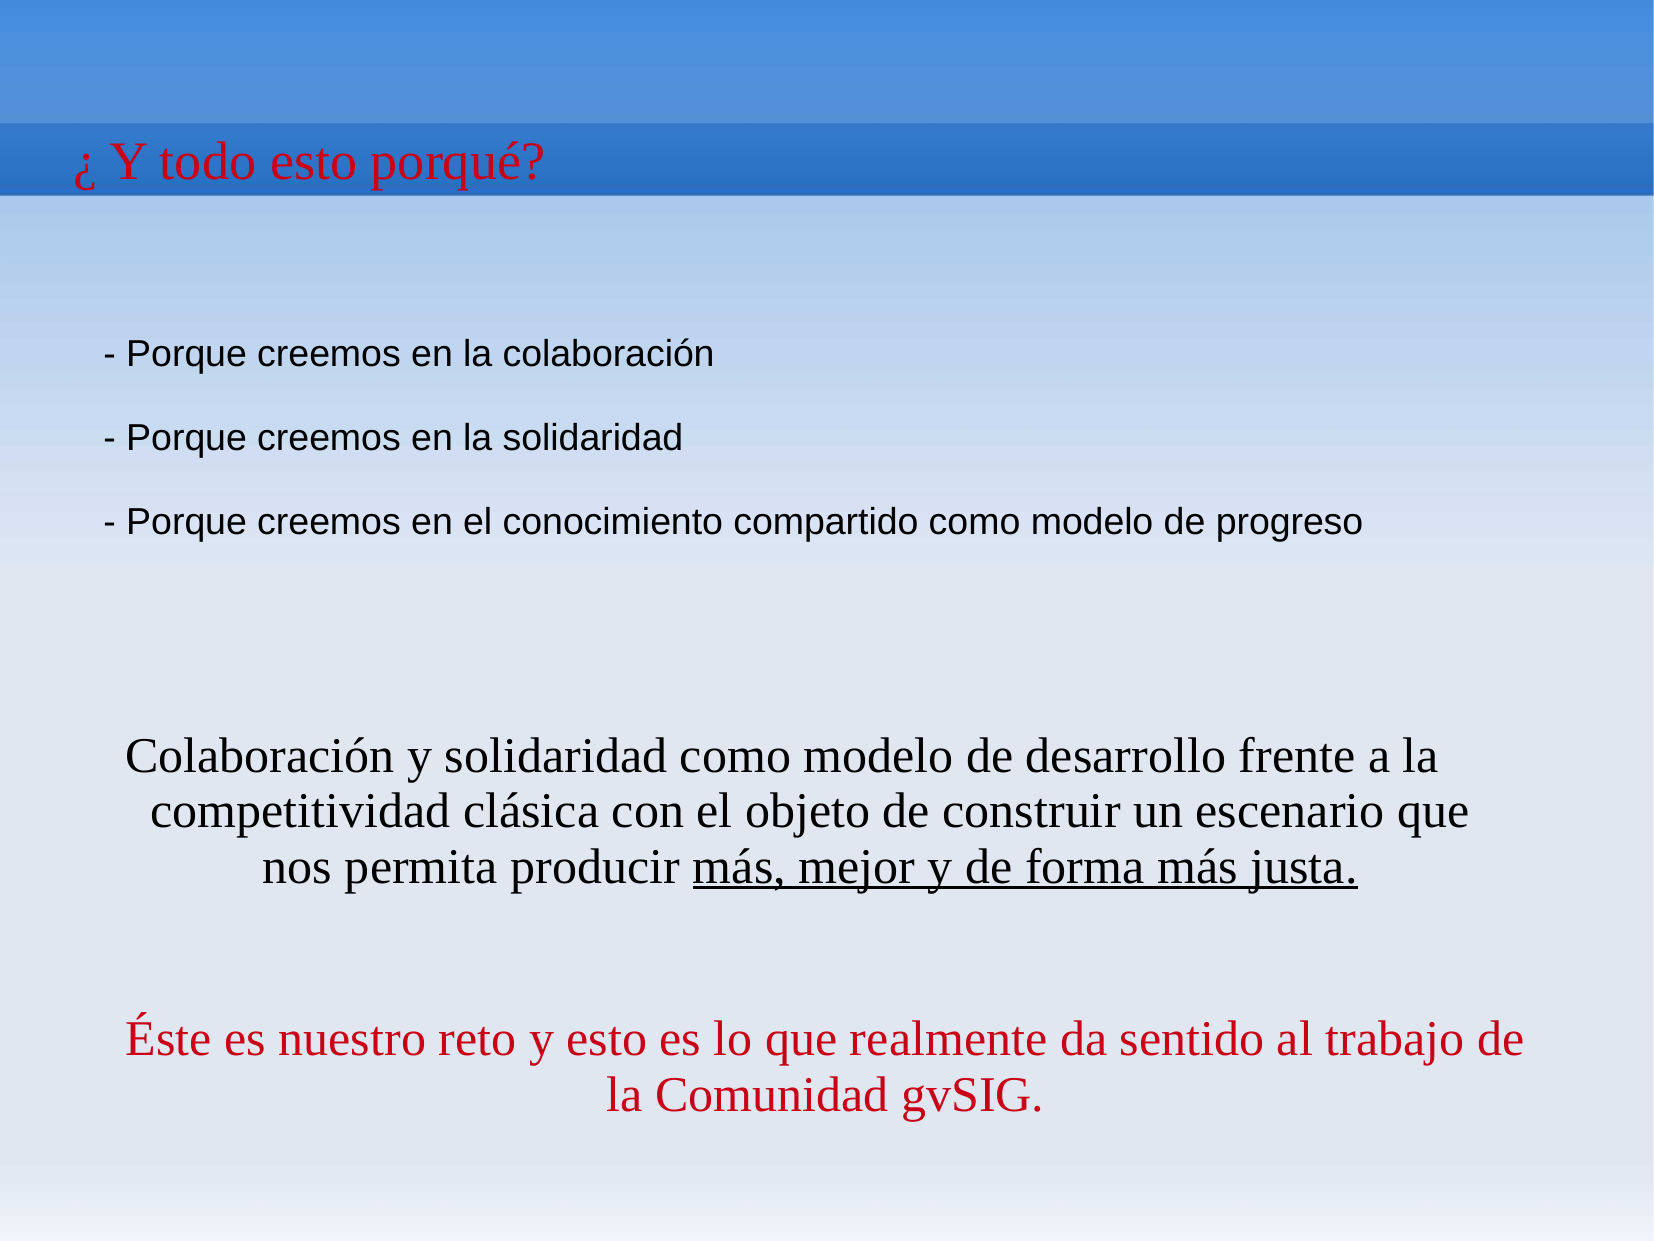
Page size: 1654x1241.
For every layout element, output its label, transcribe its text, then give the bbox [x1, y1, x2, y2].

text_box ¿ Y todo esto porqué? [59, 124, 975, 205]
text_box Colaboración y solidaridad como modelo de desarrollo frente a la competitividad clásica con el objeto de construir un escenario que nos permita producir más, mejor y de forma más justa. [59, 720, 1506, 969]
text_box Éste es nuestro reto y esto es lo que realmente da sentido al trabajo de la Comunidad gvSIG. [88, 1003, 1563, 1140]
picture [0, 0, 1654, 1241]
text_box - Porque creemos en la colaboración - Porque creemos en la solidaridad - Porque creemos en el conocimiento compartido como modelo de progreso [88, 324, 1625, 621]
